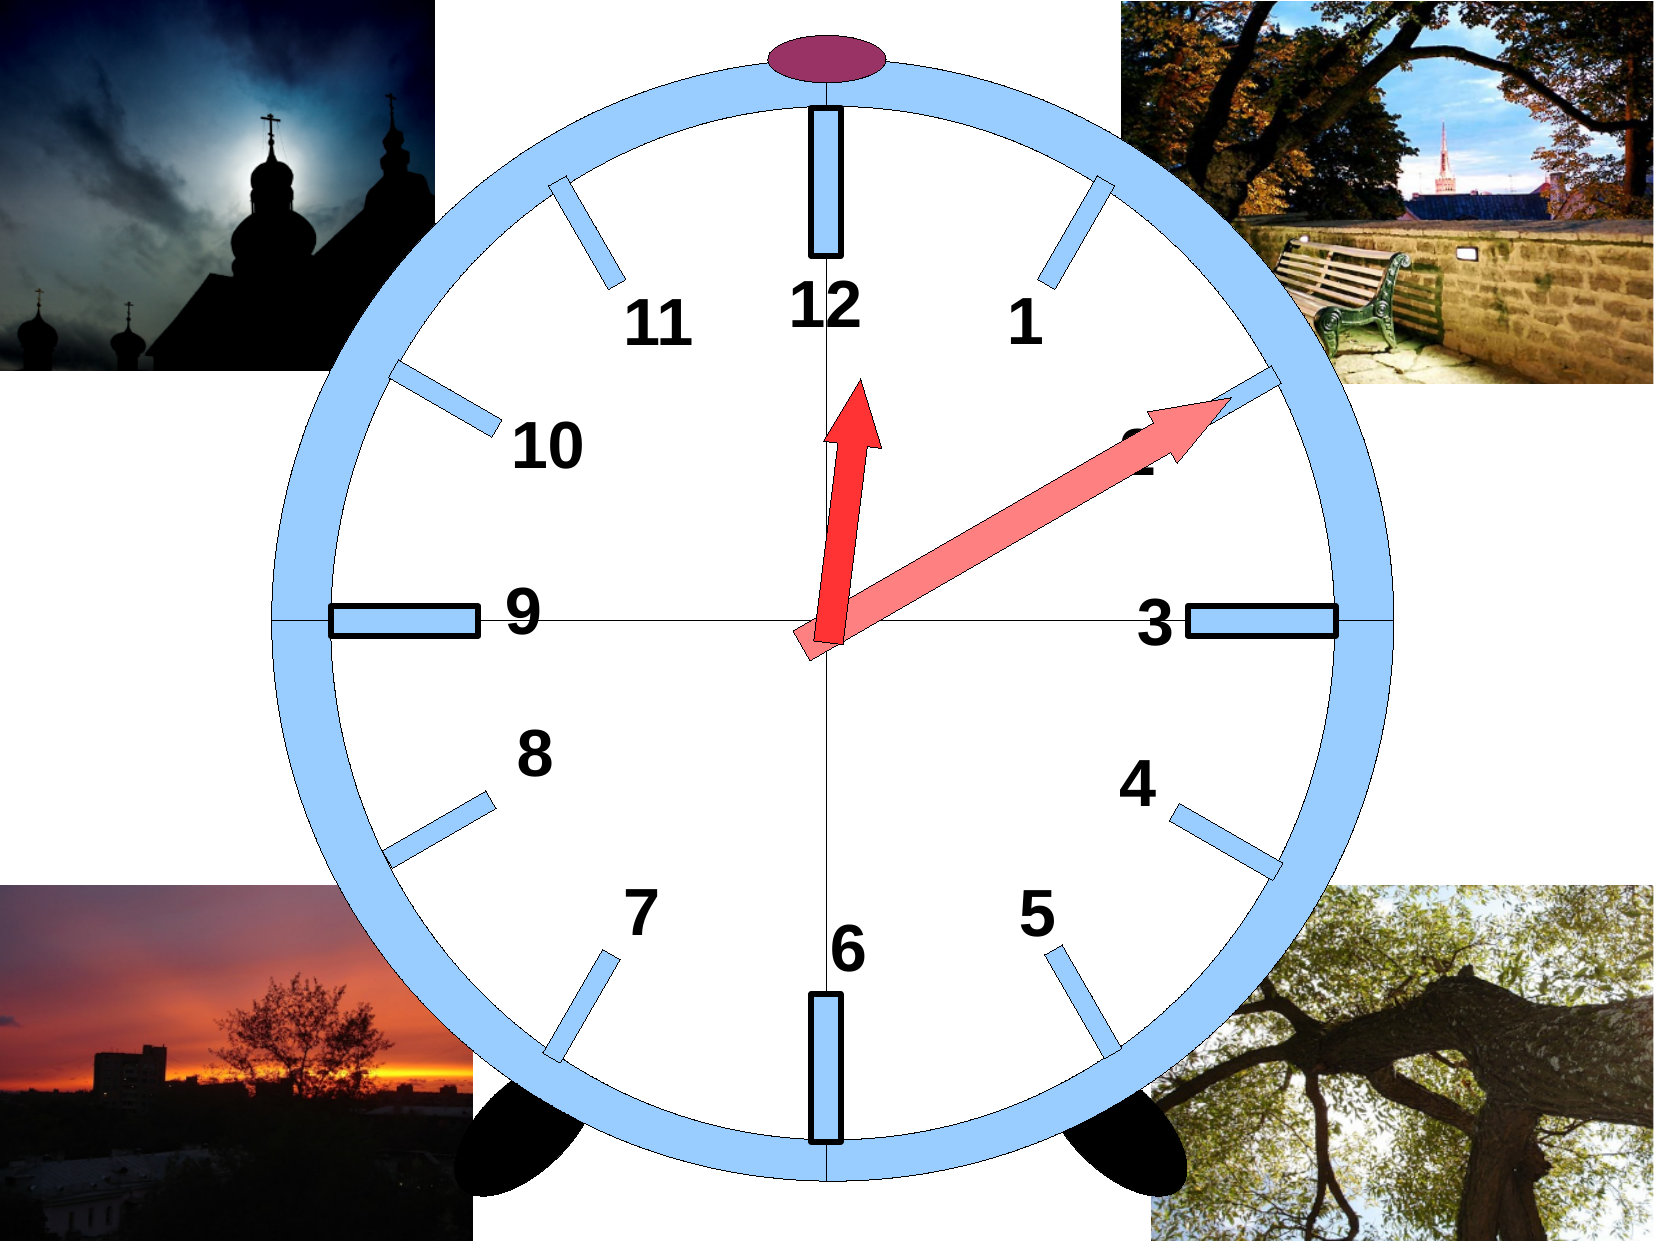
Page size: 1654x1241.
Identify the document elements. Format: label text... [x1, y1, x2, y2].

text_box 10 [496, 400, 615, 491]
text_box 7 [608, 868, 691, 975]
text_box 6 [814, 903, 898, 994]
text_box [271, 35, 1394, 1197]
text_box 3 [1122, 577, 1205, 668]
text_box 11 [608, 277, 727, 368]
text_box 2 [1104, 407, 1170, 450]
picture [1121, 1, 1654, 384]
text_box 4 [1104, 738, 1188, 845]
picture [1151, 885, 1654, 1241]
picture [0, 0, 435, 371]
text_box 8 [501, 708, 585, 816]
text_box 12 [773, 259, 892, 350]
text_box 5 [1003, 868, 1087, 975]
text_box 1 [992, 276, 1075, 367]
picture [0, 885, 473, 1241]
text_box 2 [1104, 452, 1188, 498]
text_box 9 [490, 566, 573, 674]
